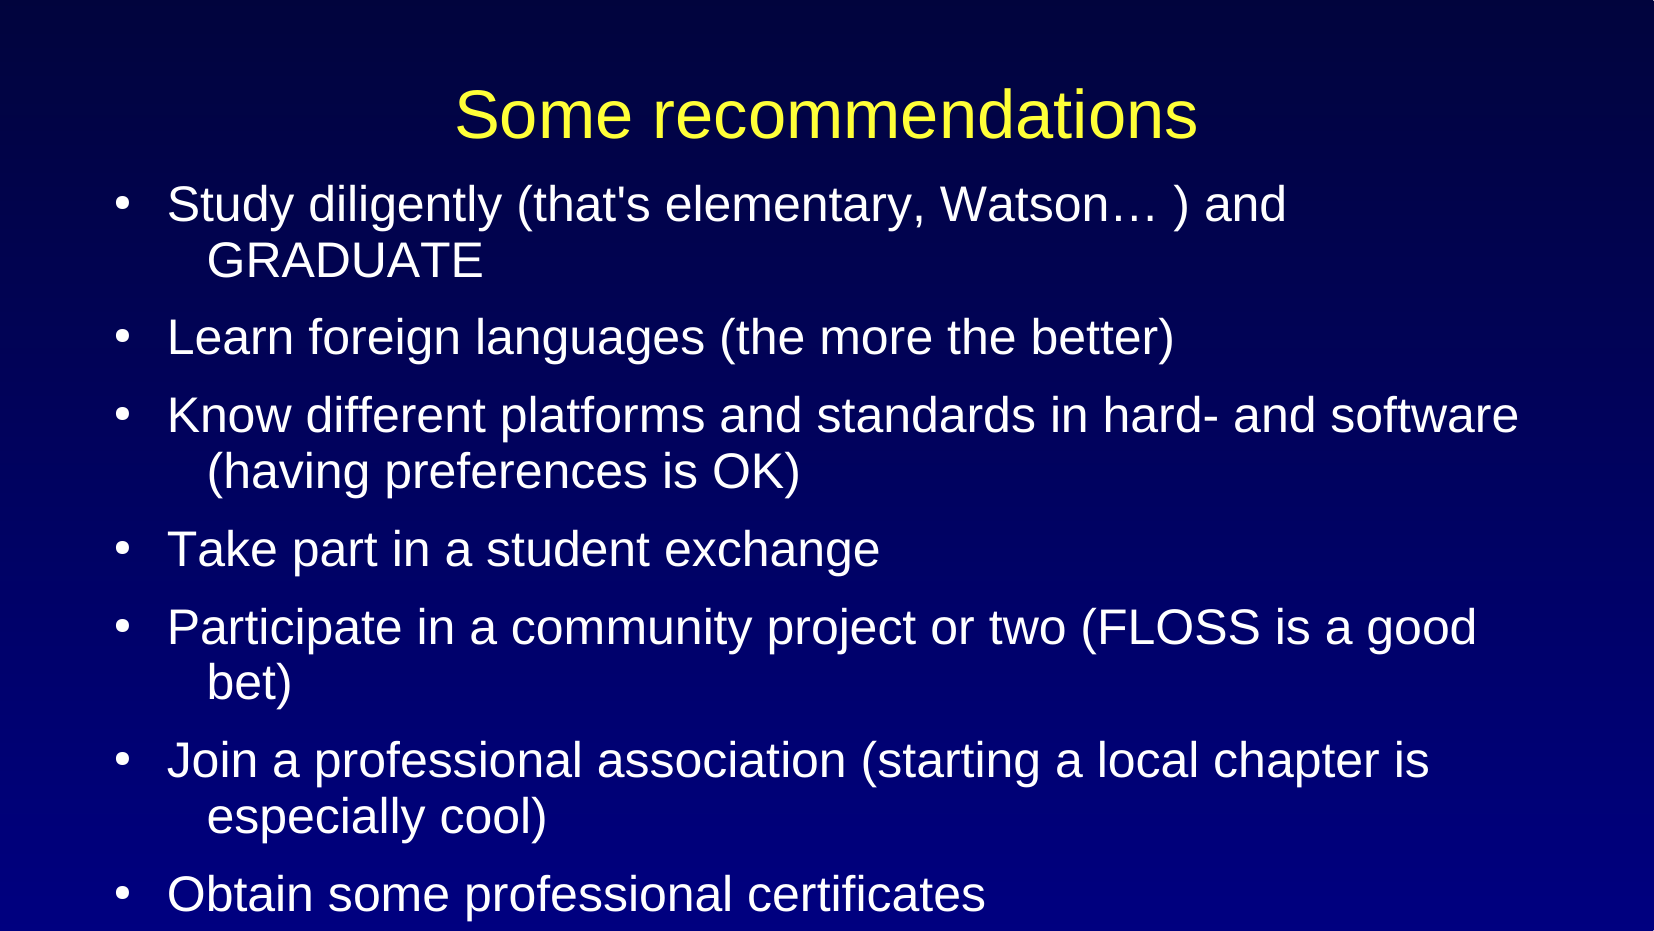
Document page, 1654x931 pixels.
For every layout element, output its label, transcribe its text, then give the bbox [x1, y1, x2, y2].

list Study diligently (that's elementary, Watson… ) and GRADUATE Learn foreign languages (the more the better) Know different platforms and standards in hard- and software (having preferences is OK) Take part in a student exchange Participate in a community project or two (FLOSS is a good bet) Join a professional association (starting a local chapter is especially cool) Obtain some professional certificates [82, 176, 1571, 923]
title Some recommendations [82, 37, 1571, 176]
